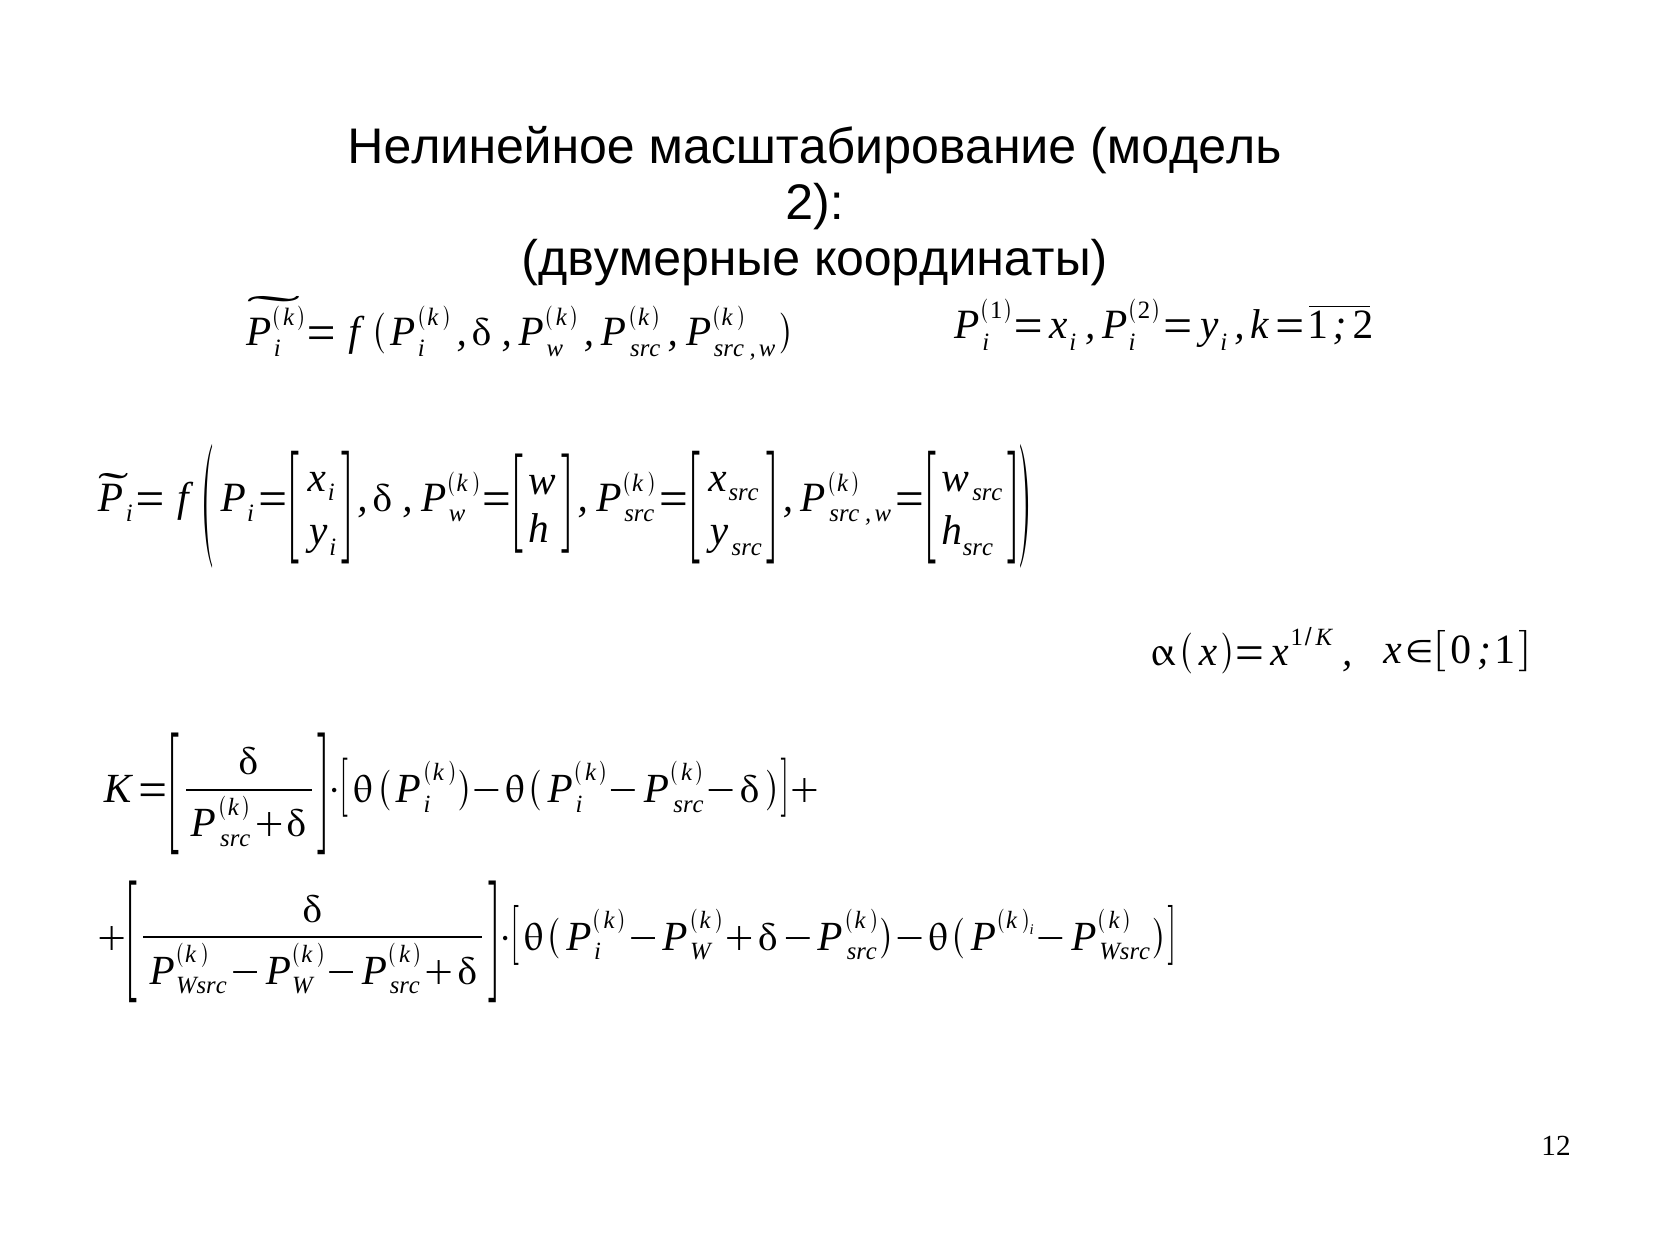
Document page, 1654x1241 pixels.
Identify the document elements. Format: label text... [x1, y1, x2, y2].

chart [88, 442, 1037, 570]
chart [1144, 623, 1359, 680]
text_box Нелинейное масштабирование (модель 2): (двумерные координаты) [297, 111, 1332, 238]
chart [236, 295, 798, 362]
chart [89, 878, 1182, 1004]
chart [1373, 625, 1536, 674]
chart [944, 296, 1379, 355]
chart [94, 730, 827, 857]
